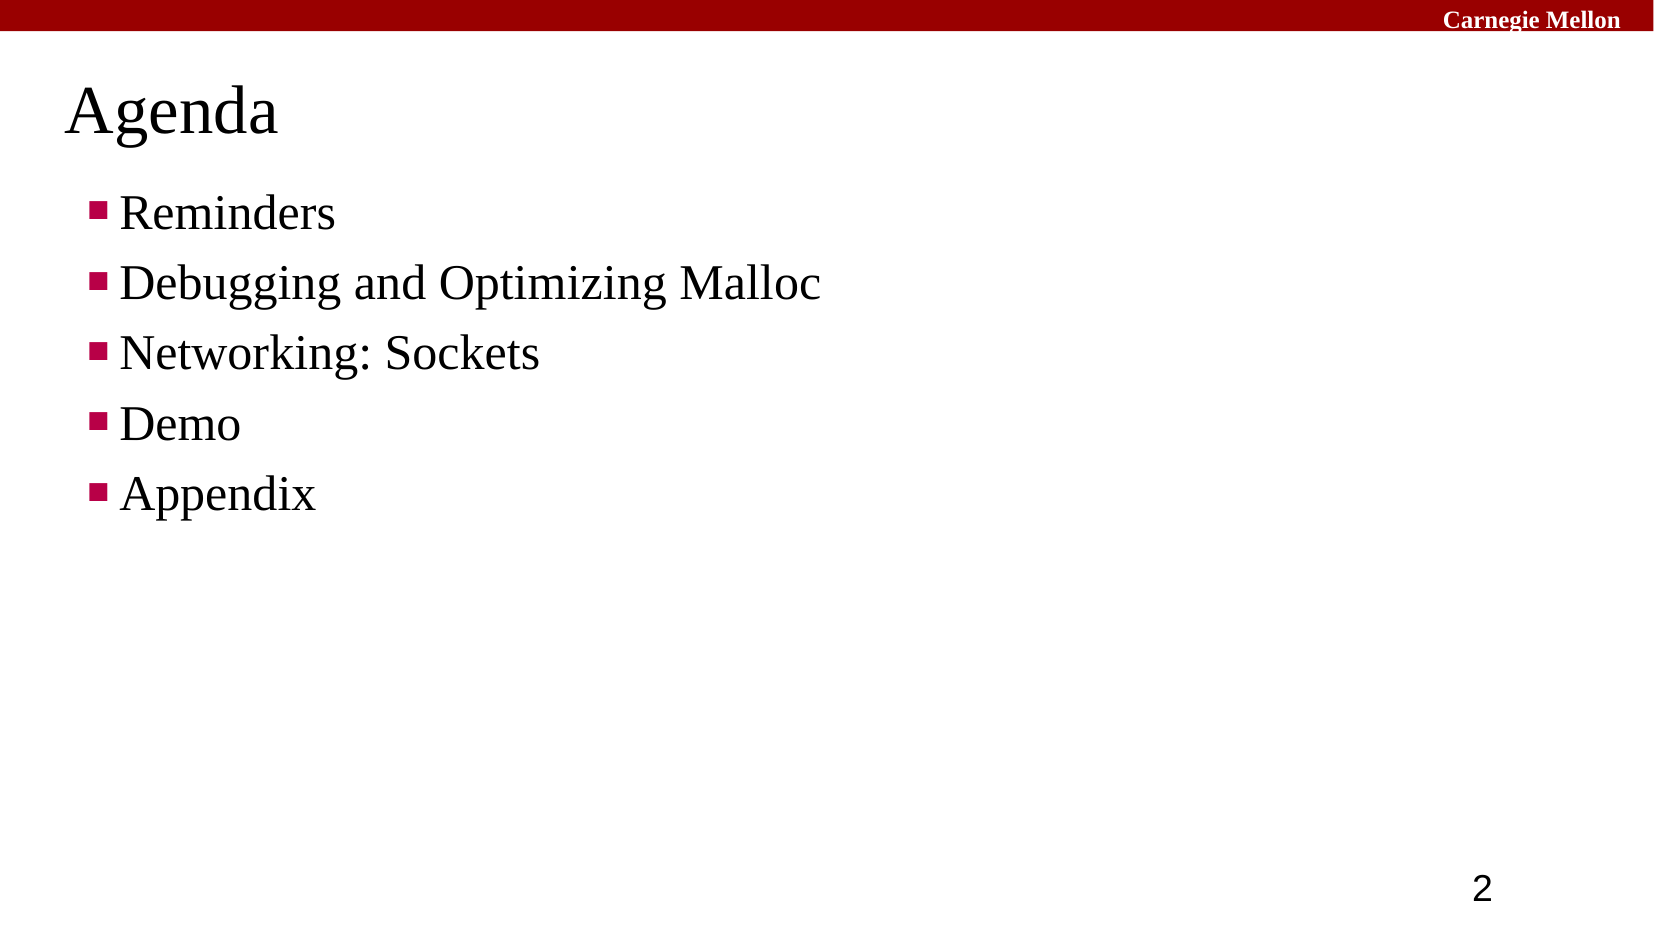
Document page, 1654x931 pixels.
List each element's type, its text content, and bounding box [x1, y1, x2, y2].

list Reminders Debugging and Optimizing Malloc Networking: Sockets Demo Appendix [71, 184, 1576, 859]
title Agenda [64, 58, 1576, 163]
